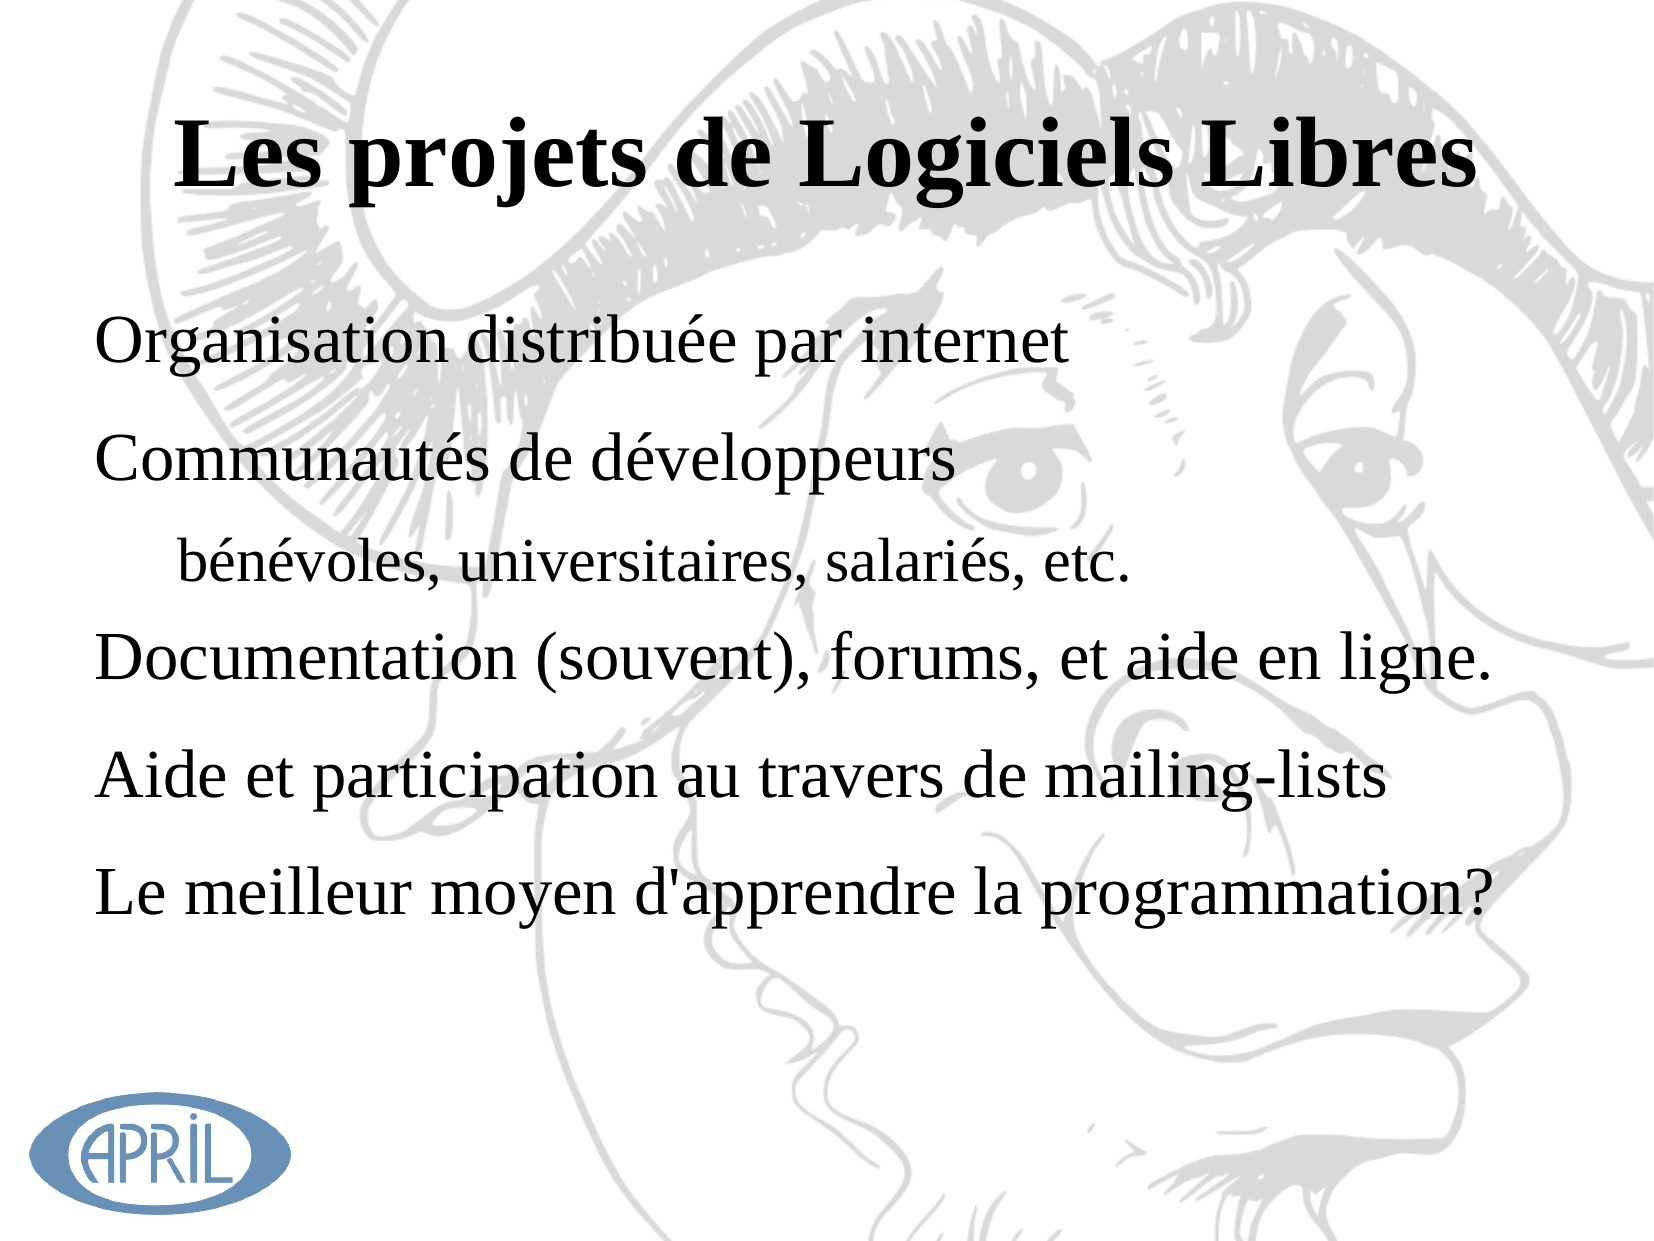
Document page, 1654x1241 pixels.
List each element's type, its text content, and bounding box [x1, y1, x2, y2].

list Organisation distribuée par internet Communautés de développeurs bénévoles, universitaires, salariés, etc. Documentation (souvent), forums, et aide en ligne. Aide et participation au travers de mailing-lists Le meilleur moyen d'apprendre la programmation? [82, 290, 1571, 1094]
title Les projets de Logiciels Libres [82, 49, 1571, 257]
picture [0, 0, 1654, 1241]
